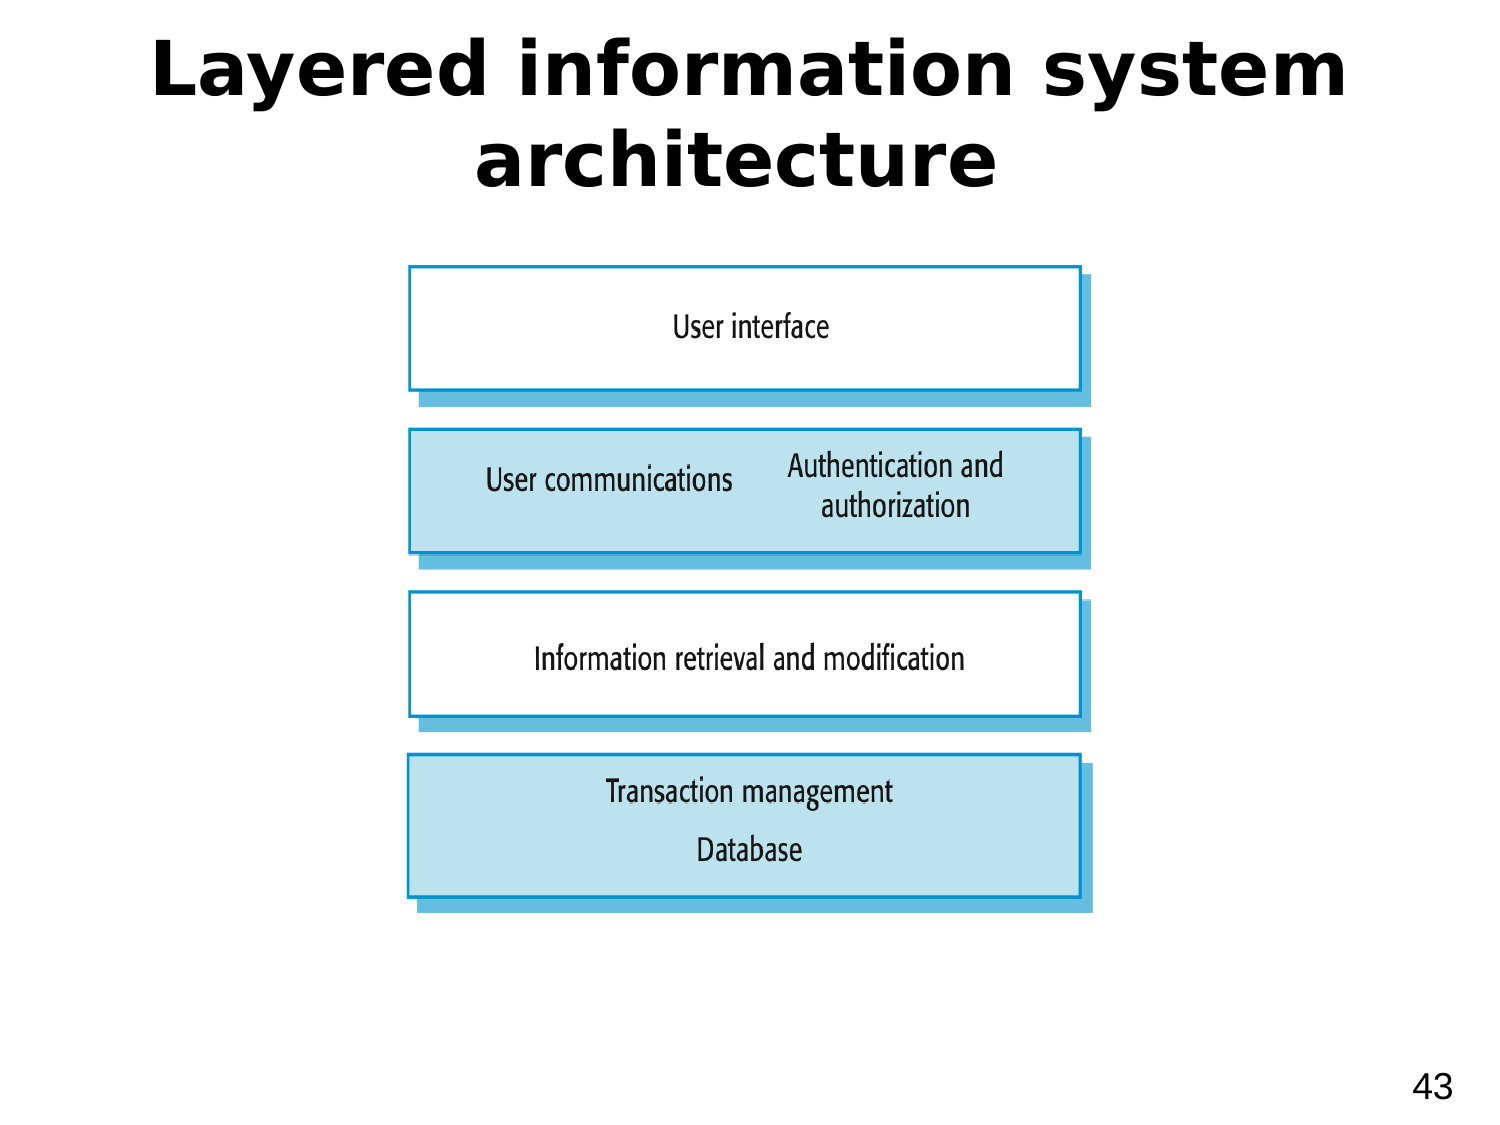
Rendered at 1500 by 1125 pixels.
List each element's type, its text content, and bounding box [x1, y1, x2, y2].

picture [298, 263, 1202, 916]
title Layered information system architecture [75, 44, 1425, 177]
